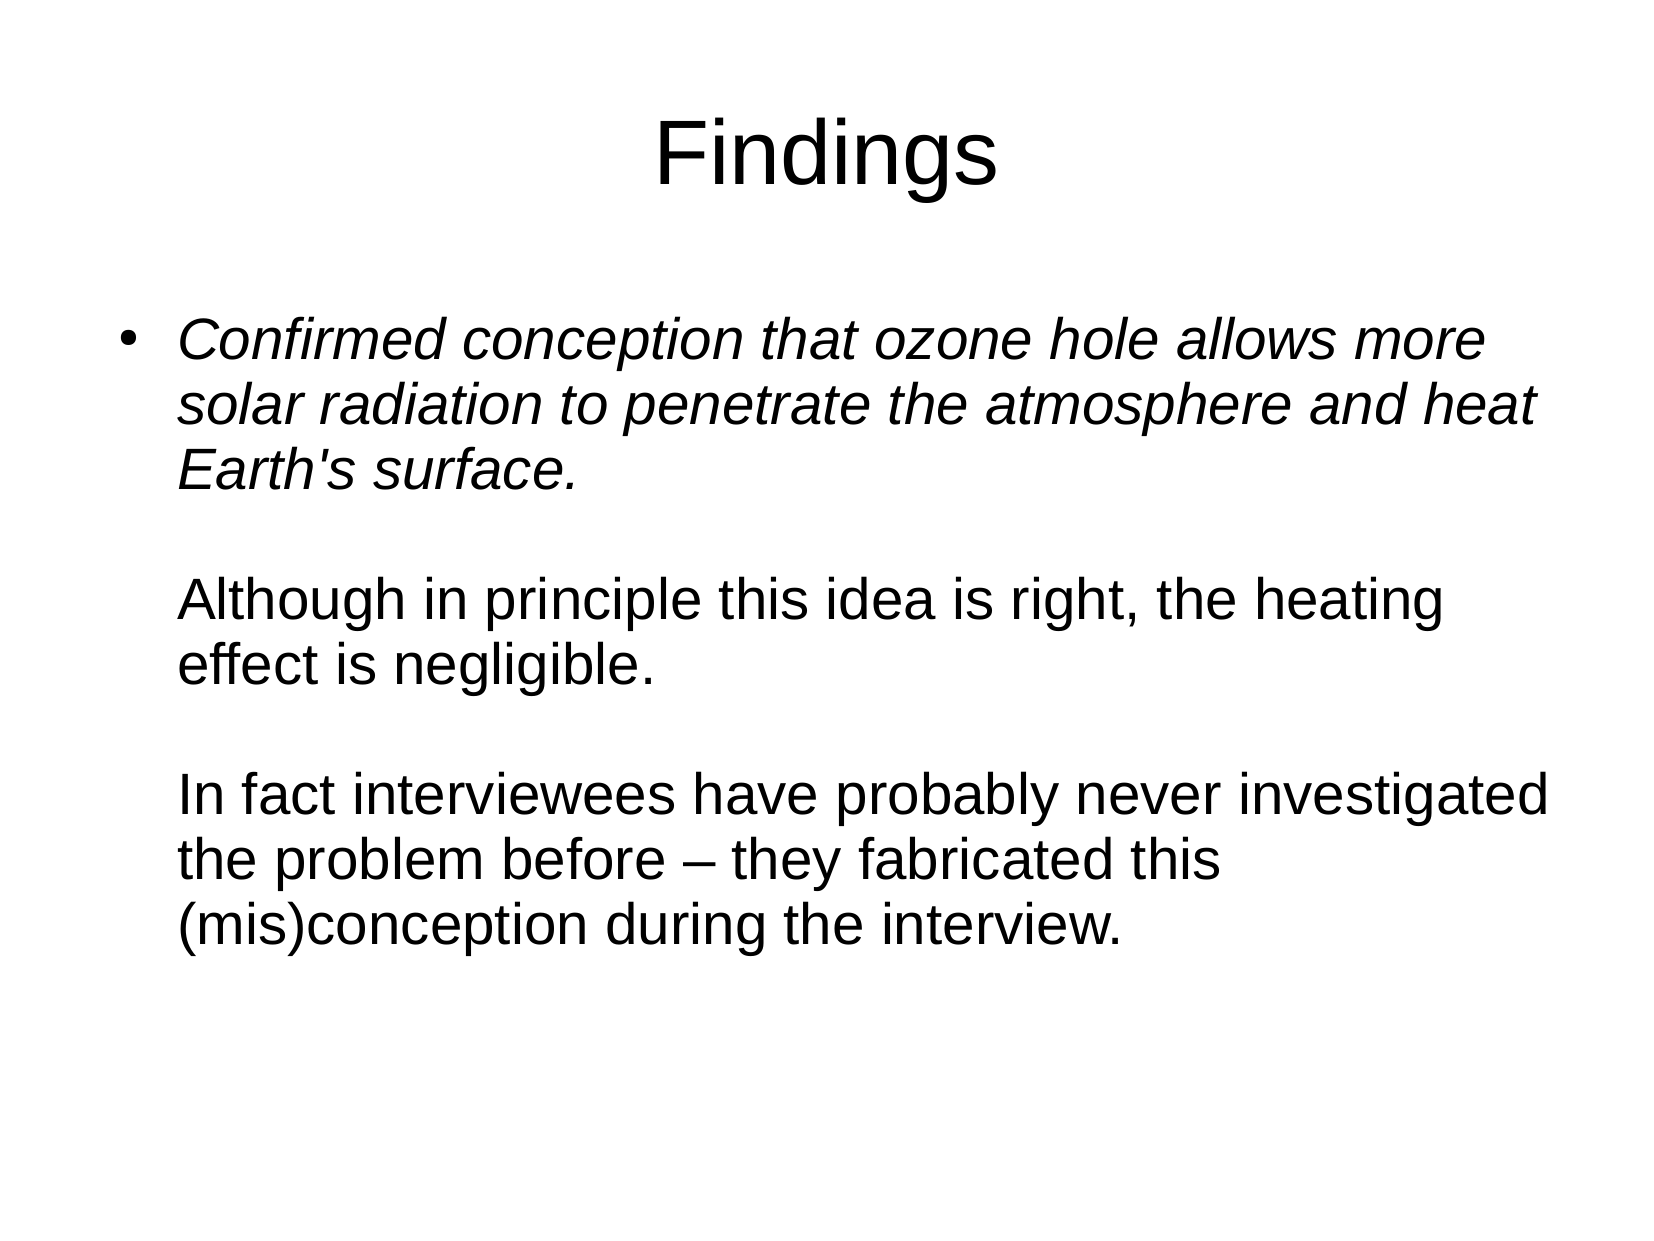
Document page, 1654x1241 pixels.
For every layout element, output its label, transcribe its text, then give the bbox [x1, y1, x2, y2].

subtitle Confirmed conception that ozone hole allows more solar radiation to penetrate the atmosphere and heat Earth's surface. Although in principle this idea is right, the heating effect is negligible. In fact interviewees have probably never investigated the problem before – they fabricated this (mis)conception during the interview. [118, 236, 1560, 1028]
title Findings [82, 49, 1571, 257]
